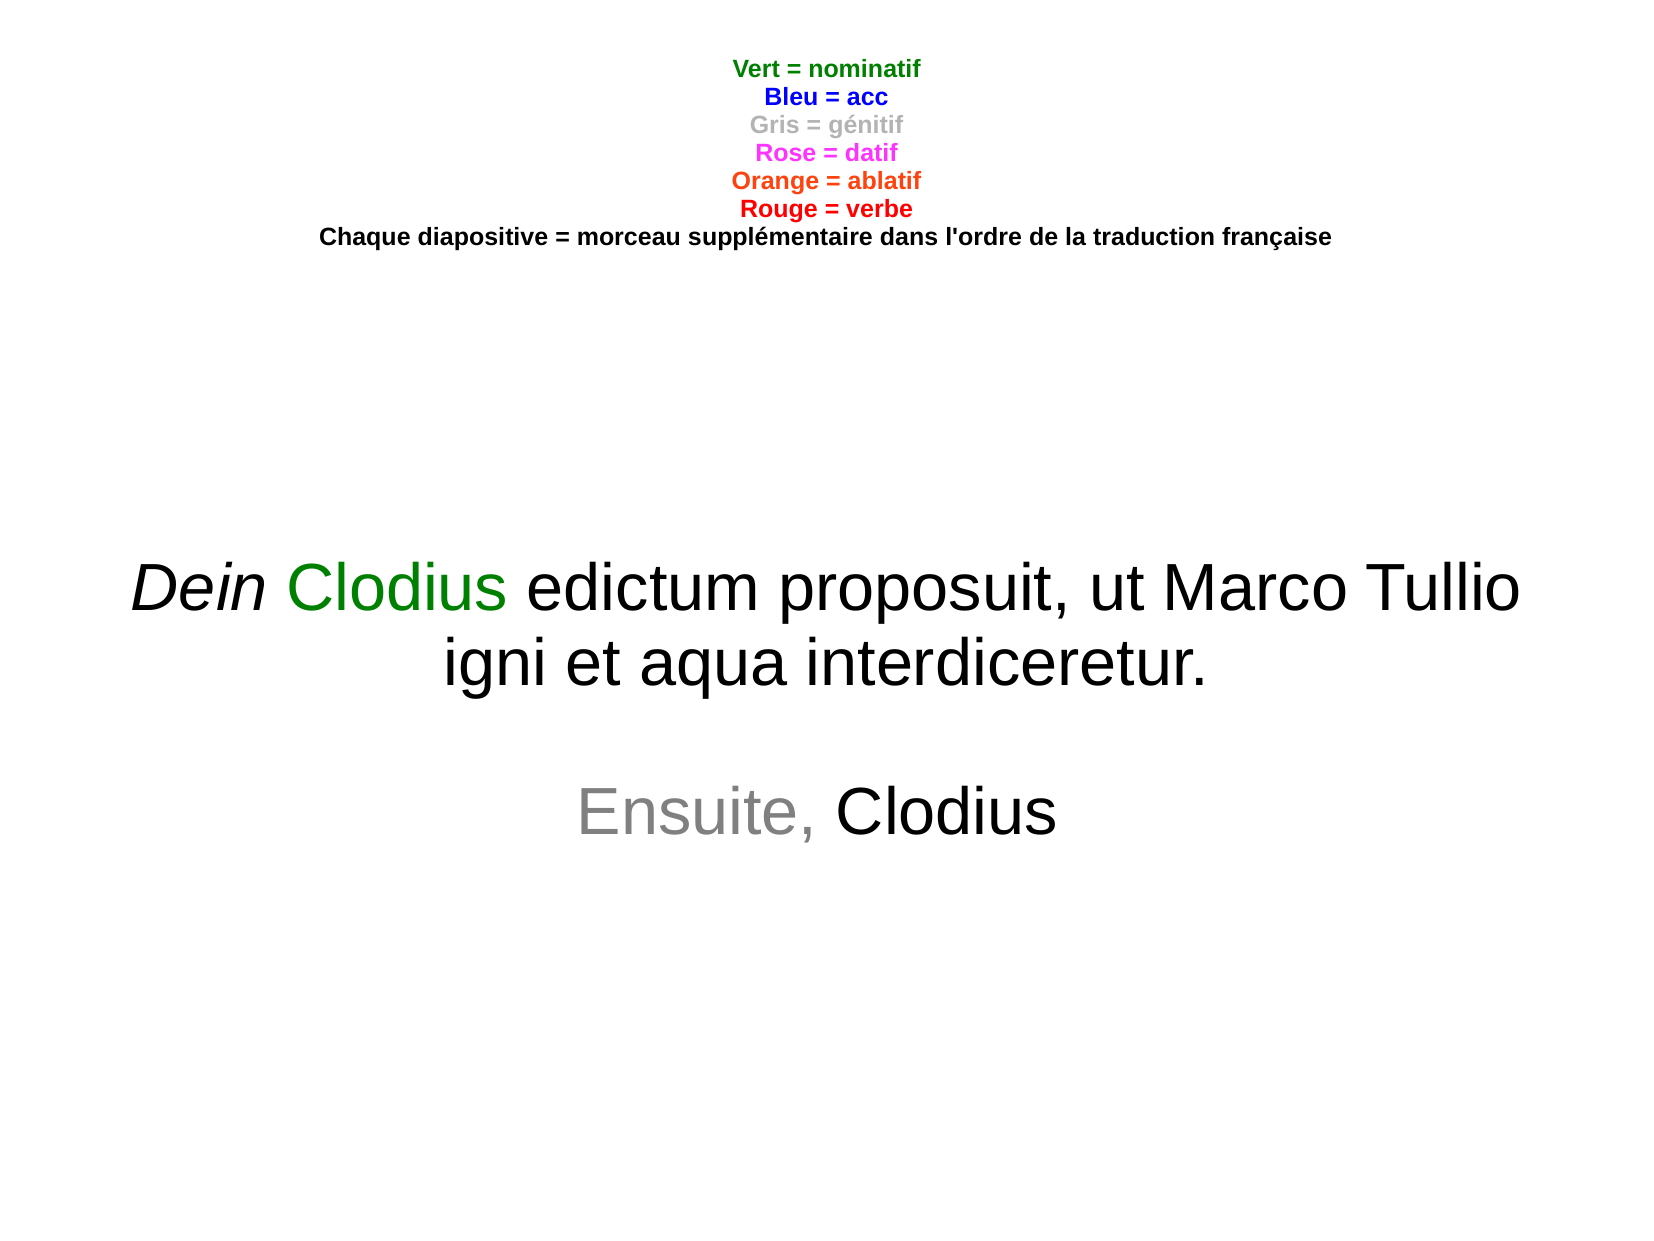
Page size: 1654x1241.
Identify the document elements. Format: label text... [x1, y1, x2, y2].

title Vert = nominatif Bleu = acc Gris = génitif Rose = datif Orange = ablatif Rouge = verbe Chaque diapositive = morceau supplémentaire dans l'ordre de la traduction française [82, 49, 1571, 257]
subtitle Dein Clodius edictum proposuit, ut Marco Tullio igni et aqua interdiceretur. Ensuite, Clodius [82, 290, 1571, 1109]
